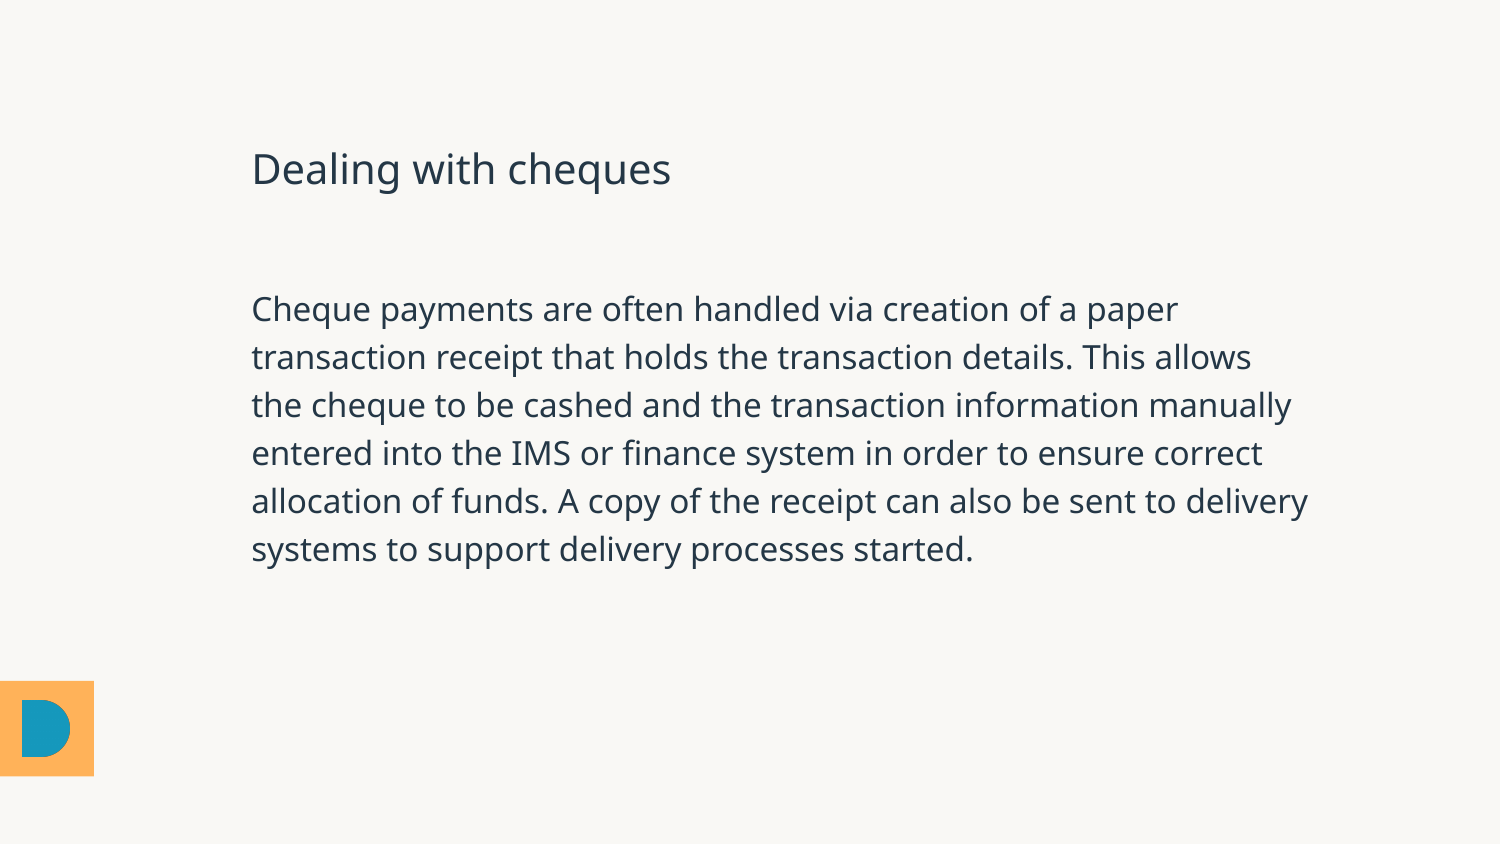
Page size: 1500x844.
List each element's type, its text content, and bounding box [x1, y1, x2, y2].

list Cheque payments are often handled via creation of a paper transaction receipt that holds the transaction details. This allows the cheque to be cashed and the transaction information manually entered into the IMS or finance system in order to ensure correct allocation of funds. A copy of the receipt can also be sent to delivery systems to support delivery processes started. [236, 265, 1329, 681]
title Dealing with cheques [236, 118, 1329, 238]
picture [22, 700, 70, 757]
